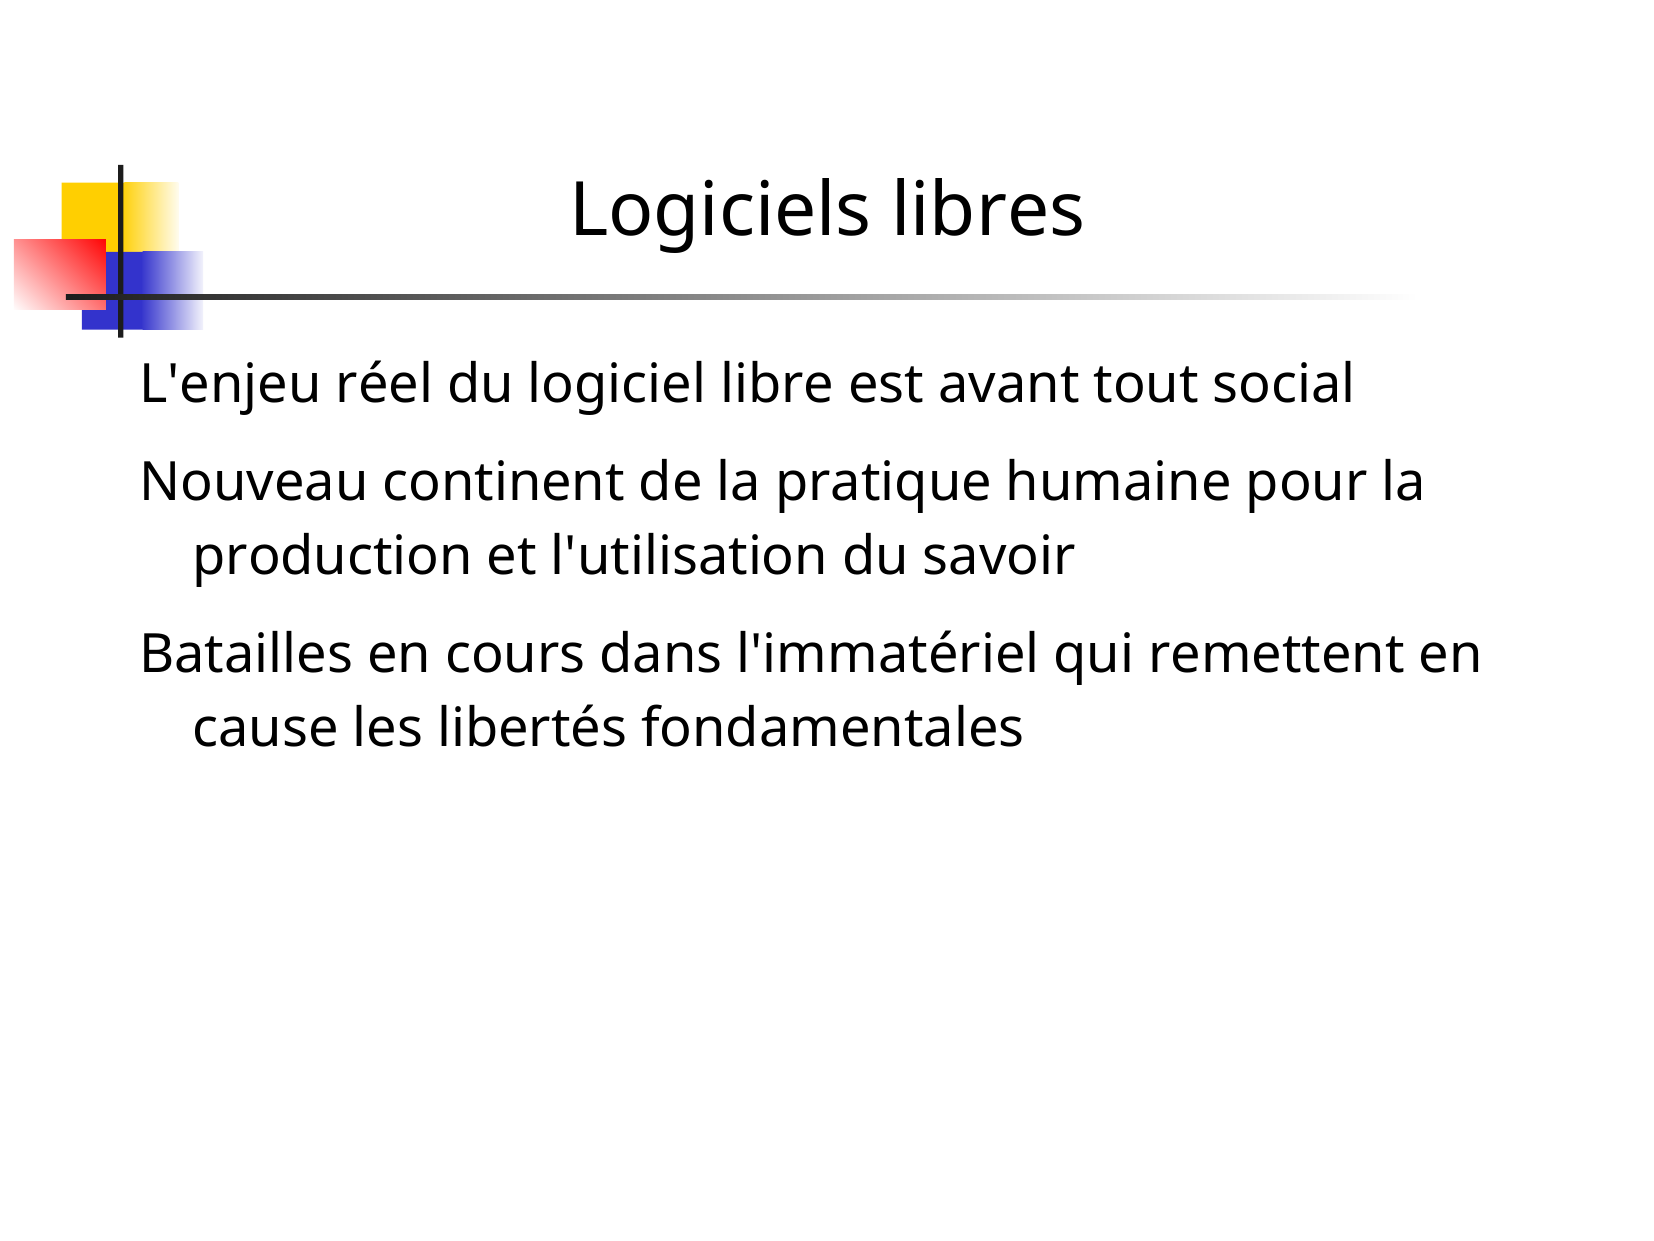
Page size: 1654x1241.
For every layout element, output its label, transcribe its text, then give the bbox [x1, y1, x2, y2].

list L'enjeu réel du logiciel libre est avant tout social Nouveau continent de la pratique humaine pour la production et l'utilisation du savoir Batailles en cours dans l'immatériel qui remettent en cause les libertés fondamentales [121, 344, 1534, 1127]
title Logiciels libres [121, 102, 1534, 311]
